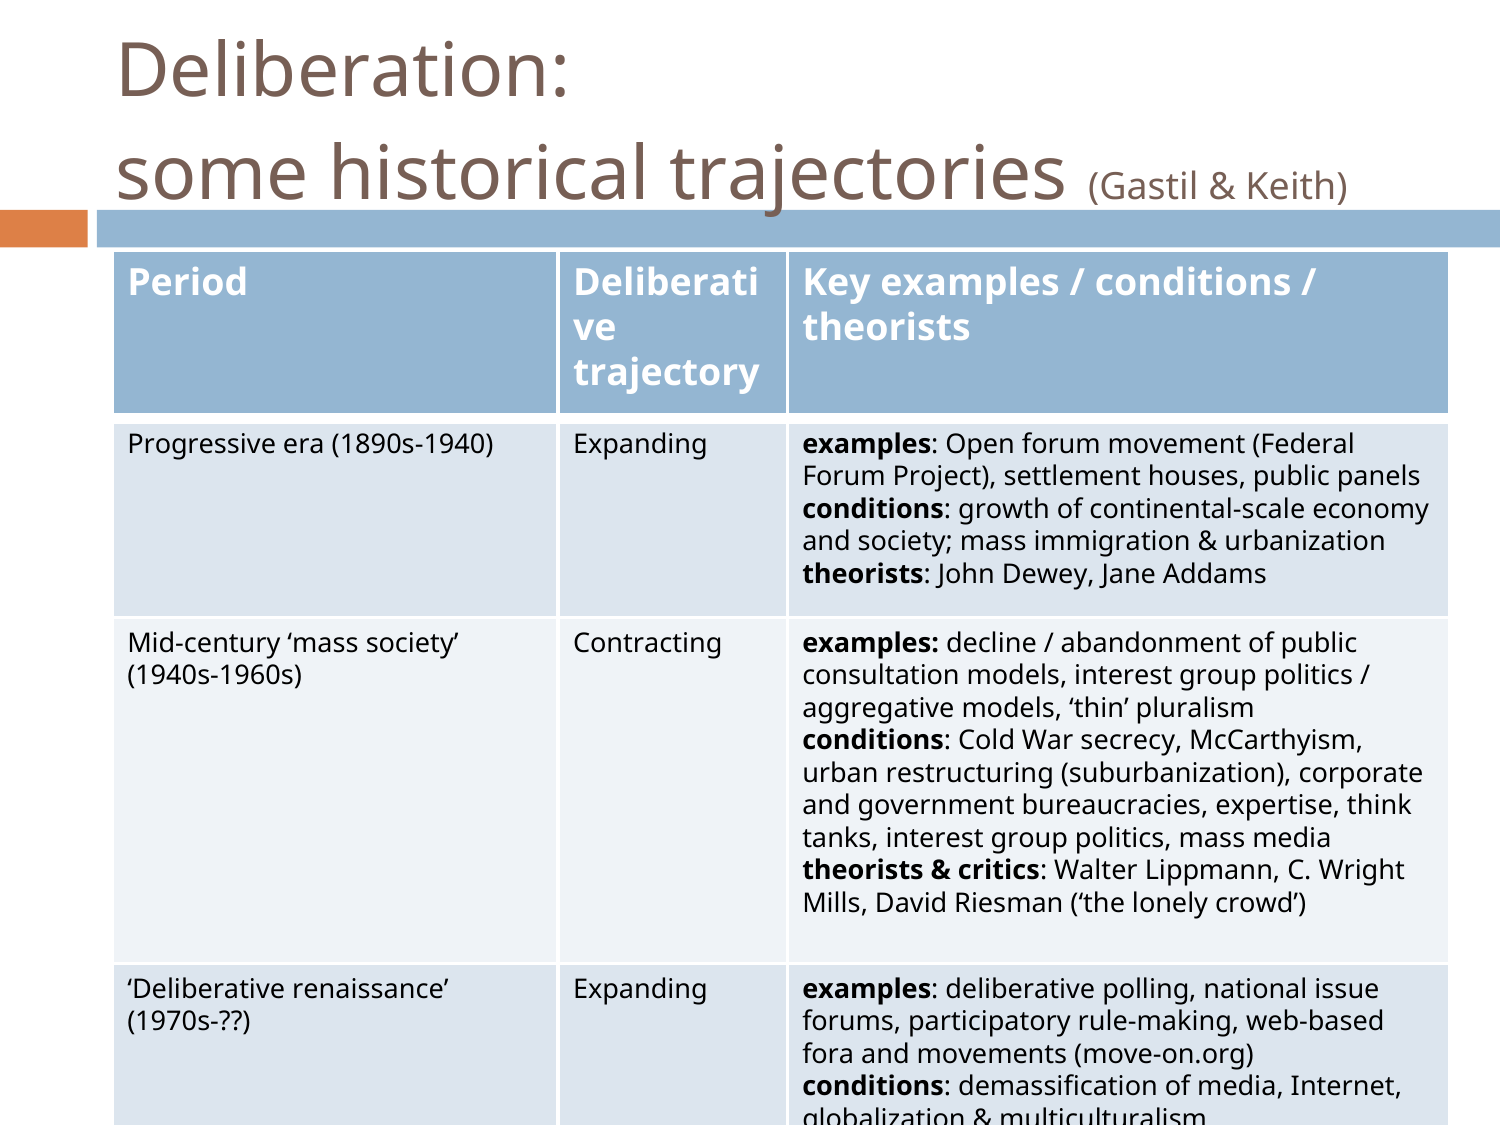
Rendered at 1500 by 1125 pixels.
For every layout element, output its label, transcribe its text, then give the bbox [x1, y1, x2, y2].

table_cell Contracting [560, 619, 786, 962]
table_cell examples: deliberative polling, national issue forums, participatory rule-making, web-based fora and movements (move-on.org) conditions: demassification of media, Internet, globalization & multiculturalism theorists: Jane Mansbridge, Benjamin Barber, Jurgen Habermas, Robert Putnam [789, 965, 1448, 1125]
table_header Key examples / conditions / theorists [789, 252, 1448, 413]
table_header Deliberative trajectory [560, 252, 786, 413]
table_cell ‘Deliberative renaissance’ (1970s-??) [114, 965, 556, 1125]
title Deliberation: some historical trajectories (Gastil & Keith) [100, 21, 1438, 217]
table_cell Expanding [560, 965, 786, 1125]
table_cell examples: Open forum movement (Federal Forum Project), settlement houses, public panels conditions: growth of continental-scale economy and society; mass immigration & urbanization theorists: John Dewey, Jane Addams [789, 424, 1448, 616]
table_cell Mid-century ‘mass society’ (1940s-1960s) [114, 619, 556, 962]
table_cell Expanding [560, 424, 786, 616]
table_cell Progressive era (1890s-1940) [114, 424, 556, 616]
table_header Period [114, 252, 556, 413]
table_cell examples: decline / abandonment of public consultation models, interest group politics / aggregative models, ‘thin’ pluralism conditions: Cold War secrecy, McCarthyism, urban restructuring (suburbanization), corporate and government bureaucracies, expertise, think tanks, interest group politics, mass media theorists & critics: Walter Lippmann, C. Wright Mills, David Riesman (‘the lonely crowd’) [789, 619, 1448, 962]
